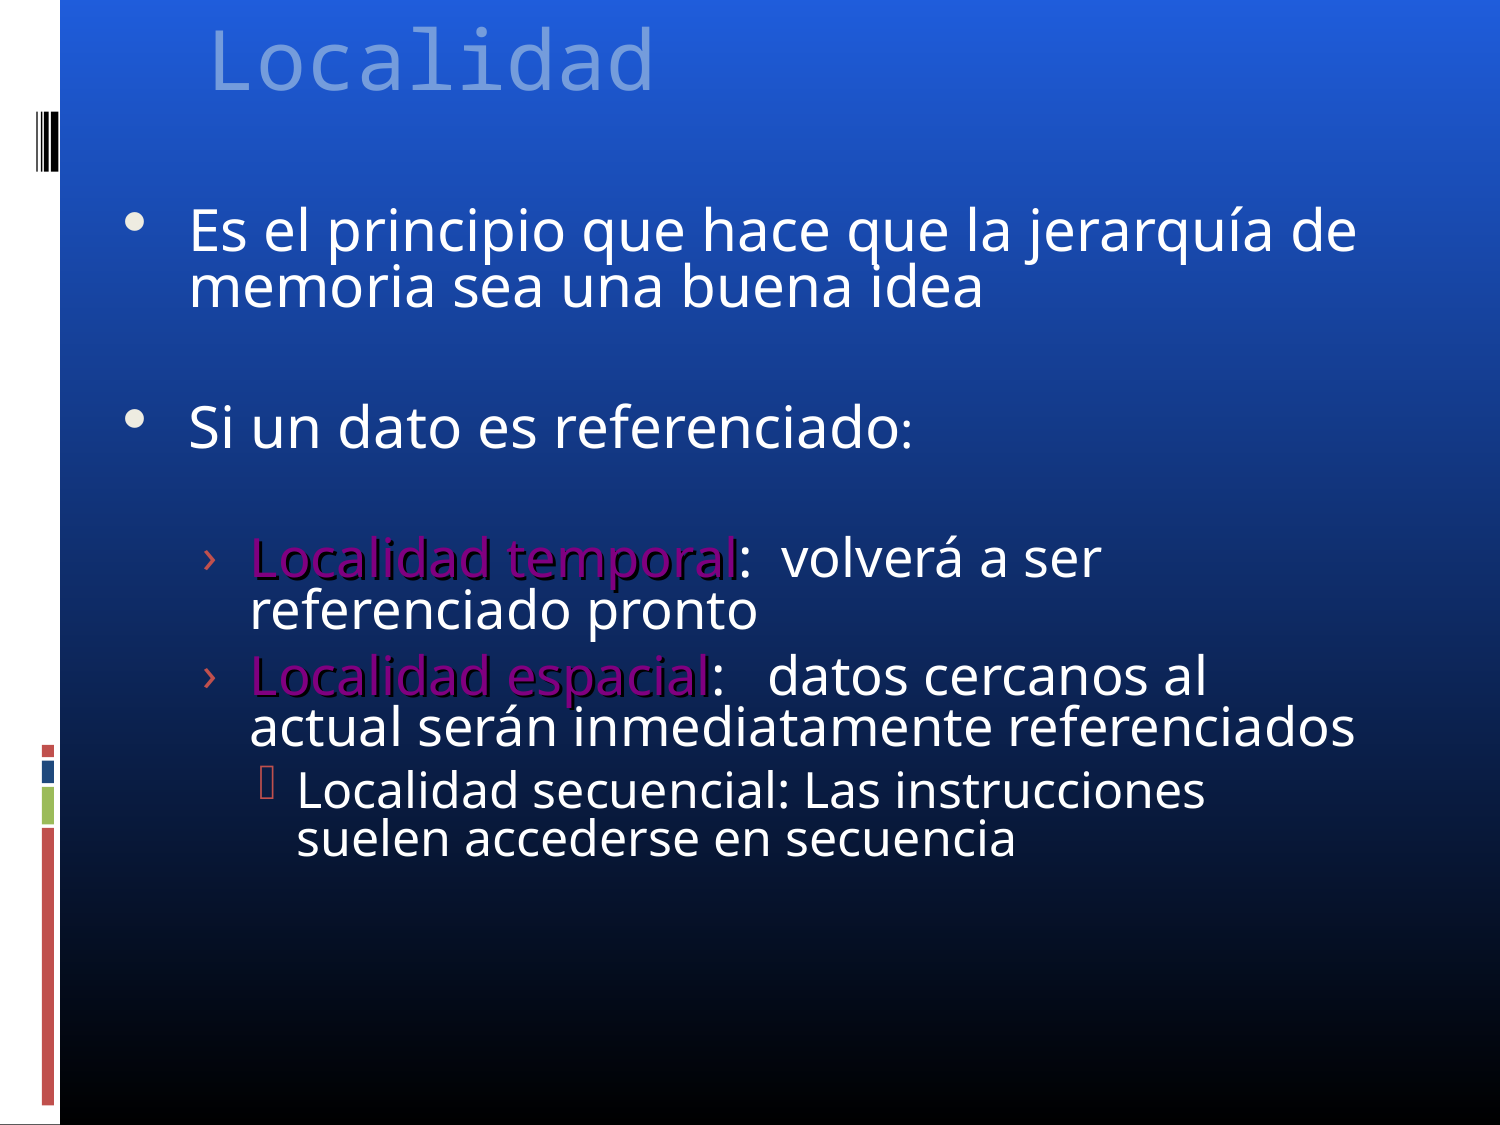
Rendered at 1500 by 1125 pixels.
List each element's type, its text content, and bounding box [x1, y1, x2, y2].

list Es el principio que hace que la jerarquía de memoria sea una buena idea Si un dato es referenciado: Localidad temporal: volverá a ser referenciado pronto Localidad espacial: datos cercanos al actual serán inmediatamente referenciados Localidad secuencial: Las instrucciones suelen accederse en secuencia [99, 199, 1375, 1059]
title Localidad [112, 0, 1388, 188]
